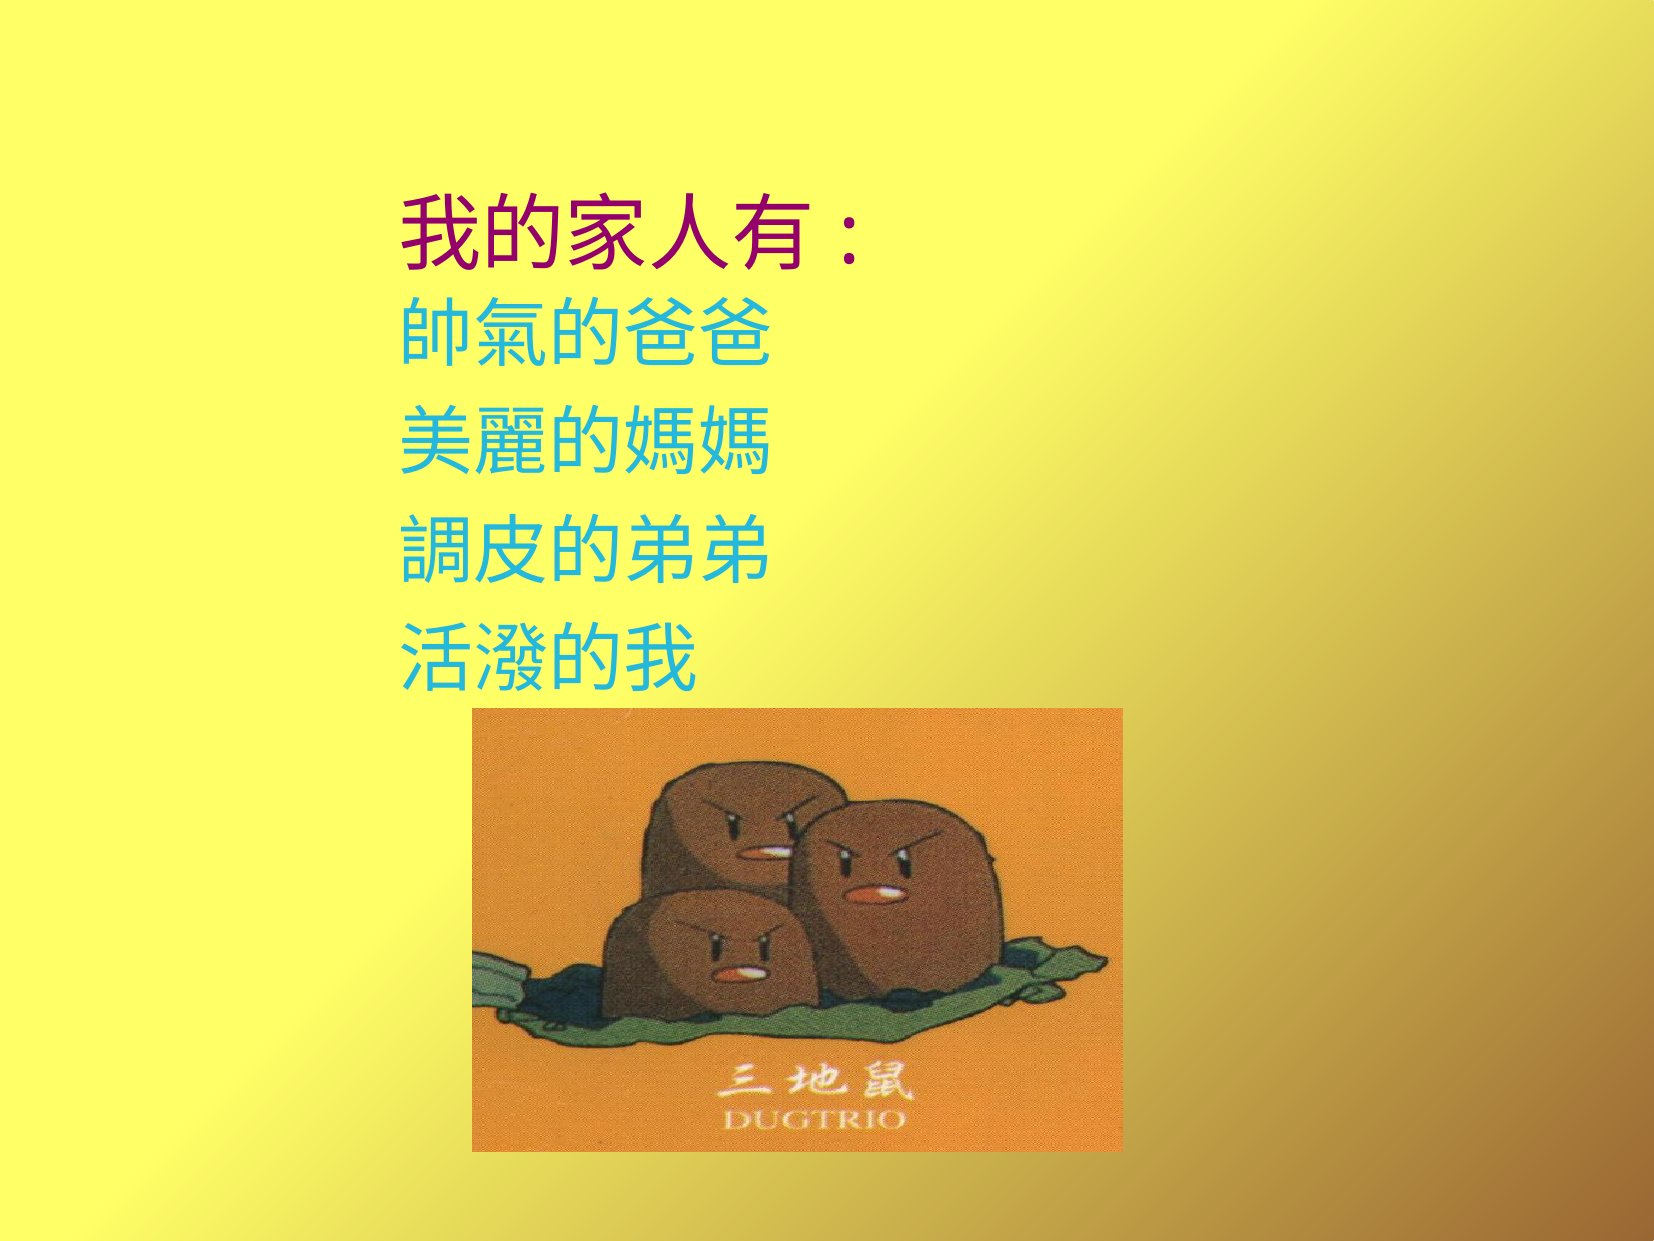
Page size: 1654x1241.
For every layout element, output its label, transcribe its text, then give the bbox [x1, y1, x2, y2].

picture [472, 708, 1123, 1152]
text_box 帥氣的爸爸 美麗的媽媽 調皮的弟弟 活潑的我 [383, 265, 1093, 641]
text_box [383, 383, 768, 579]
text_box 我的家人有: [383, 159, 1152, 266]
